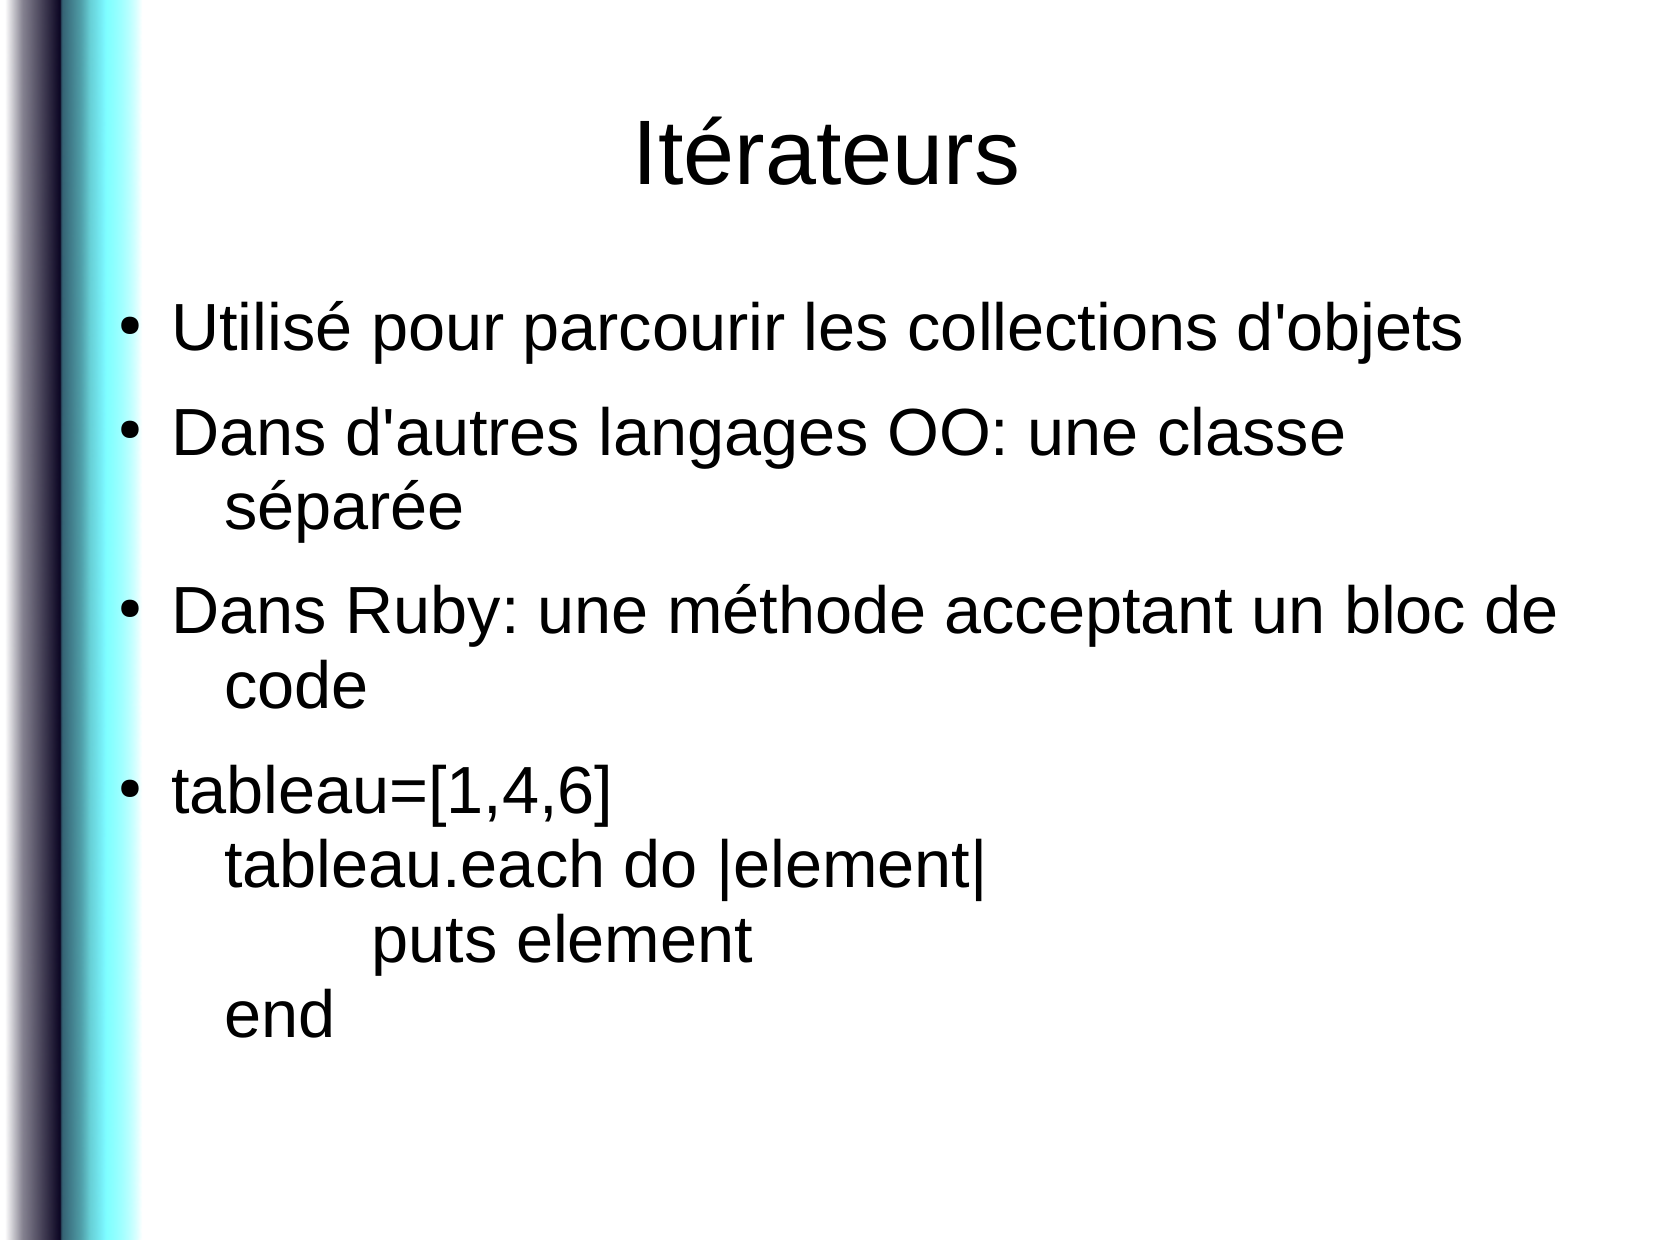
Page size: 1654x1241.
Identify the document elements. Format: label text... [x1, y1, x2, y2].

picture [0, 0, 1654, 1240]
list Utilisé pour parcourir les collections d'objets Dans d'autres langages OO: une classe séparée Dans Ruby: une méthode acceptant un bloc de code tableau=[1,4,6] tableau.each do |element| puts element end [82, 290, 1571, 1127]
title Itérateurs [82, 49, 1571, 257]
